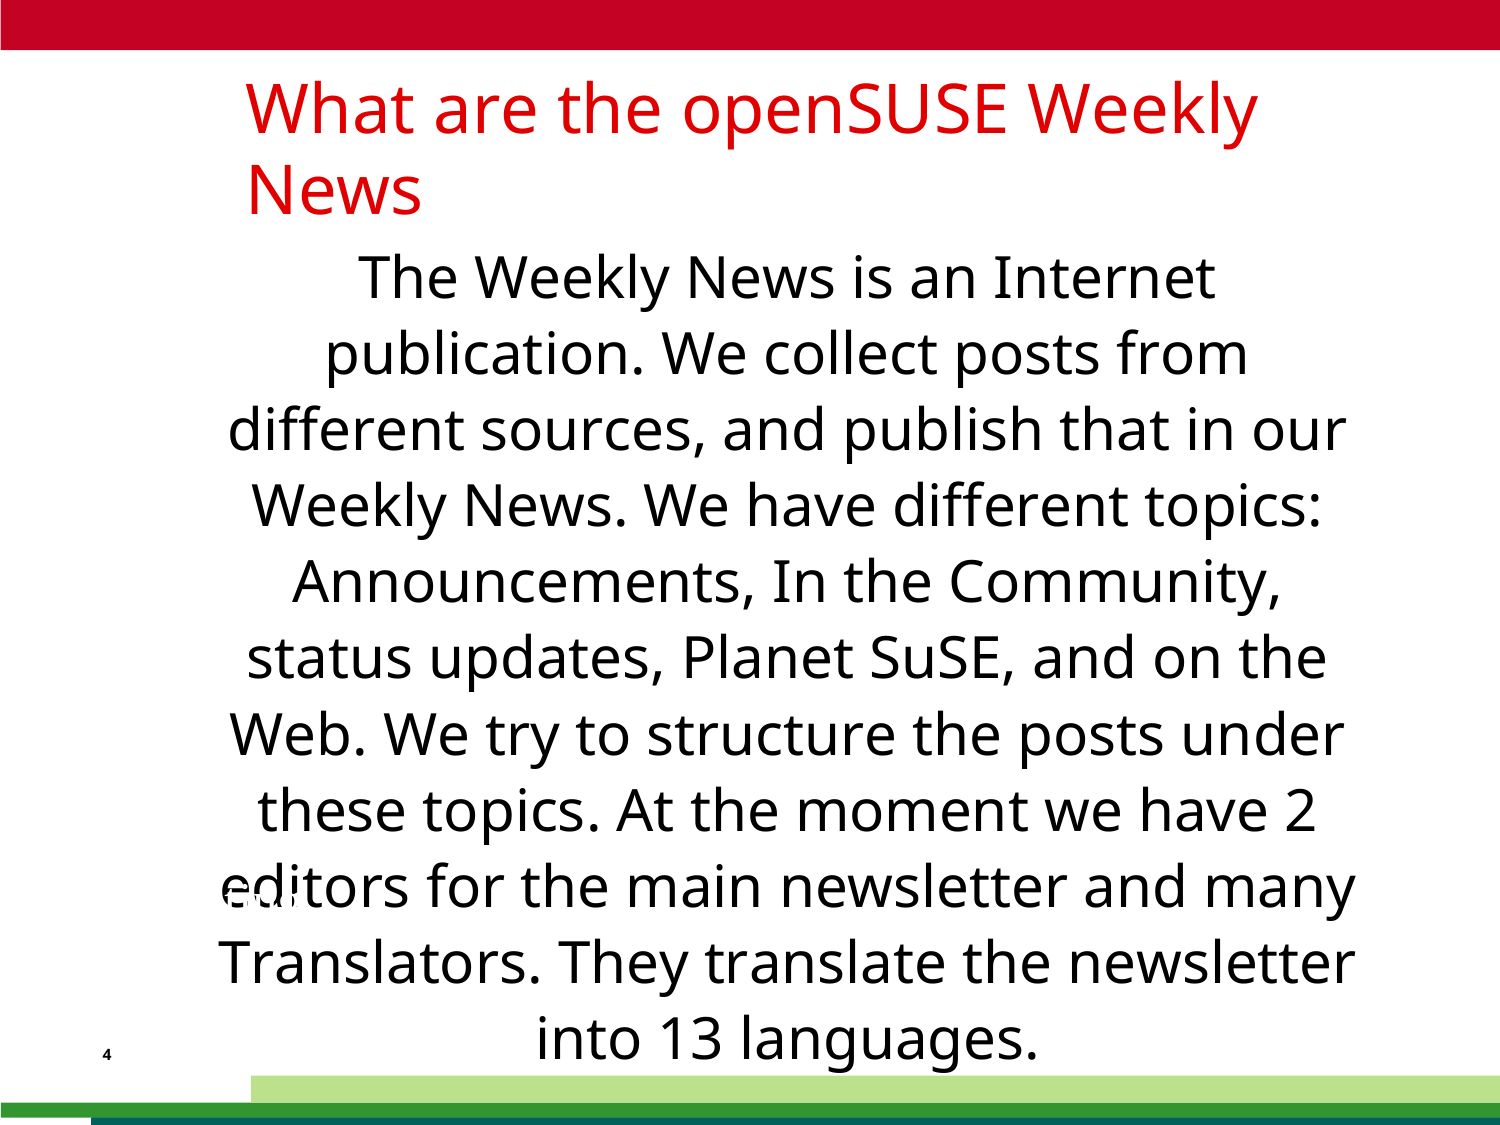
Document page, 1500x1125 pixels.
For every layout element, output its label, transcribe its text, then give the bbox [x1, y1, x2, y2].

text_box Testing [137, 862, 676, 938]
text_box The Weekly News is an Internet publication. We collect posts from different sources, and publish that in our Weekly News. We have different topics: Announcements, In the Community, status updates, Planet SuSE, and on the Web. We try to structure the posts under these topics. At the moment we have 2 editors for the main newsletter and many Translators. They translate the newsletter into 13 languages. [188, 230, 1388, 1020]
title What are the openSUSE Weekly News [245, 68, 1409, 231]
